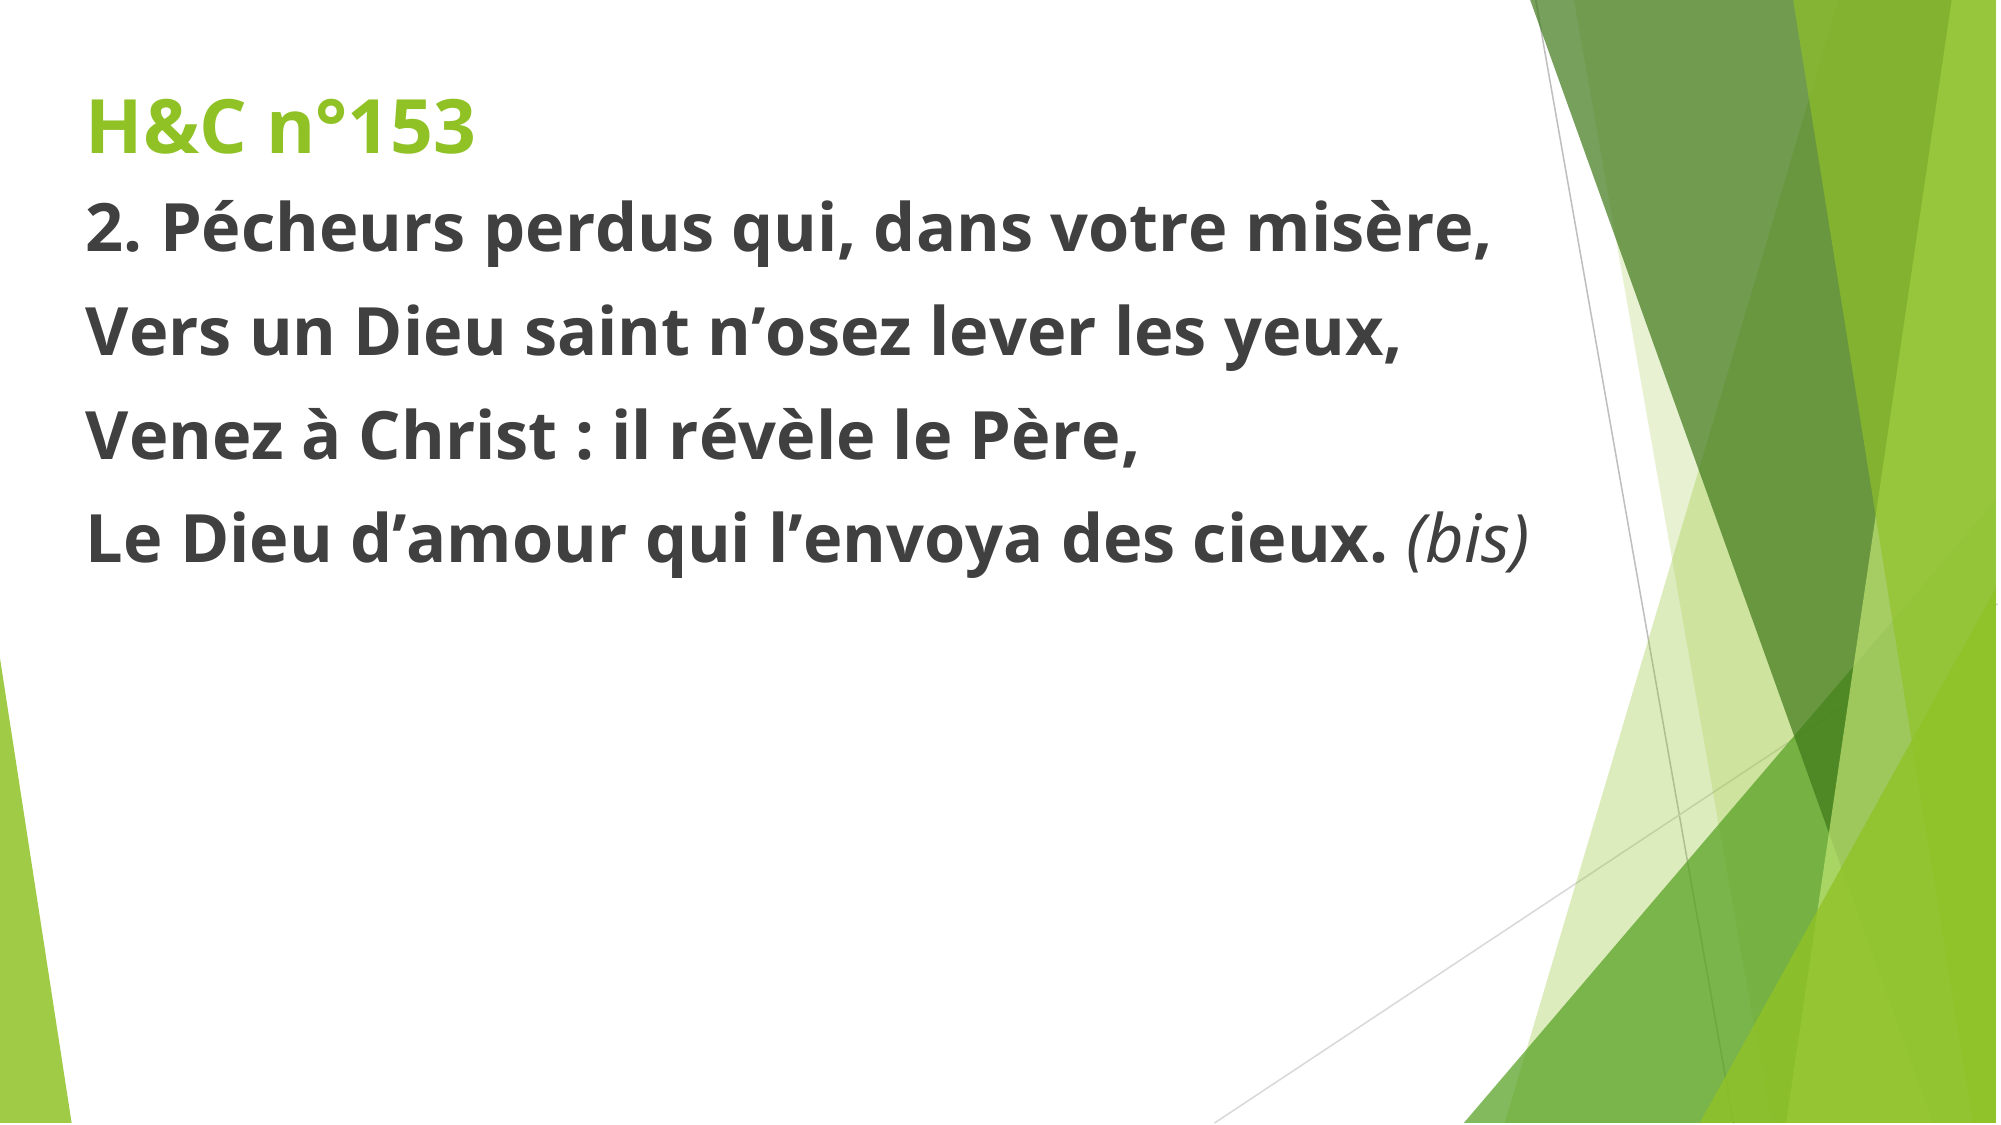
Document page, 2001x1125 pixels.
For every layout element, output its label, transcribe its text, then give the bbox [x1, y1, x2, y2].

text_box 2. Pécheurs perdus qui, dans votre misère, Vers un Dieu saint n’osez lever les yeux, Venez à Christ : il révèle le Père, Le Dieu d’amour qui l’envoya des cieux. (bis) [70, 165, 2001, 1075]
text_box H&C n°153 [70, 70, 863, 165]
